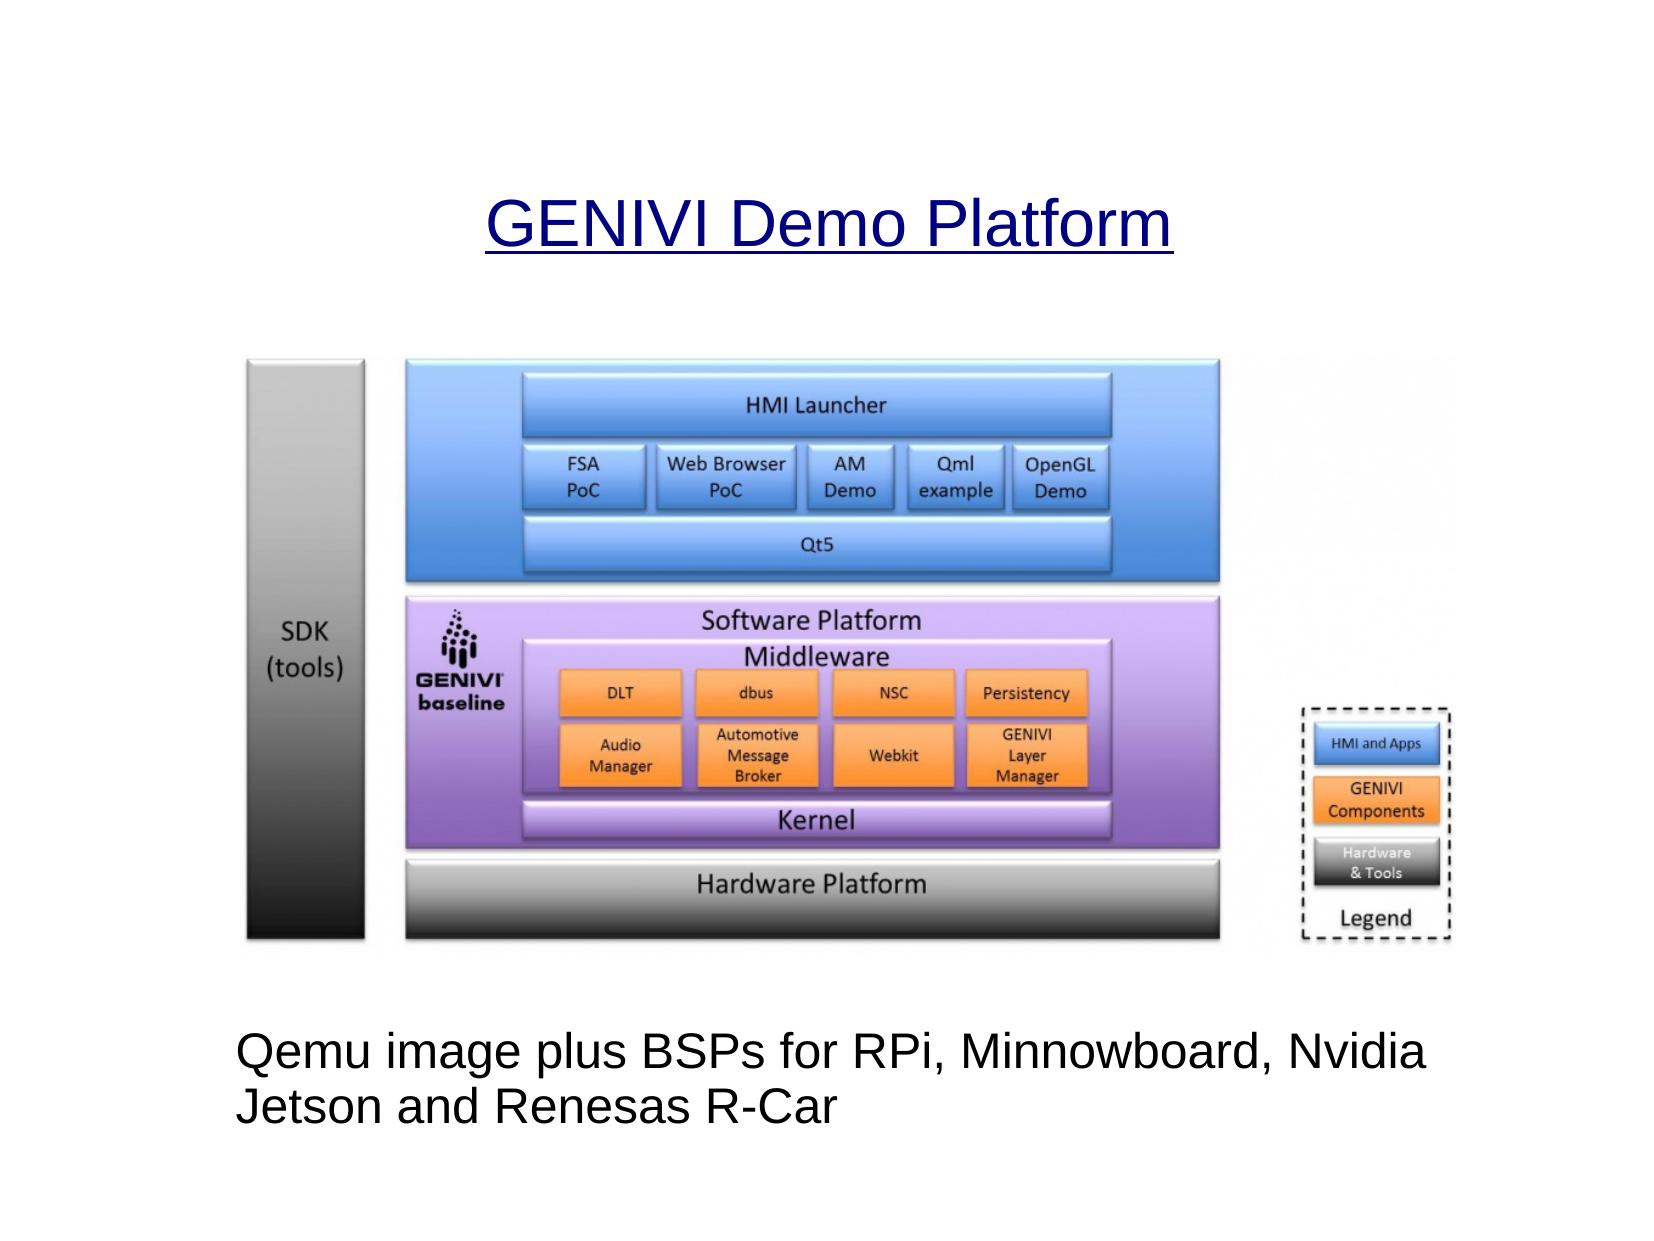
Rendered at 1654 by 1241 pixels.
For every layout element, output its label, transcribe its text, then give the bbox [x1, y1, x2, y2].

text_box Qemu image plus BSPs for RPi, Minnowboard, Nvidia Jetson and Renesas R-Car [150, 1015, 1561, 1142]
title GENIVI Demo Platform [67, 120, 1556, 328]
picture [240, 355, 1456, 956]
